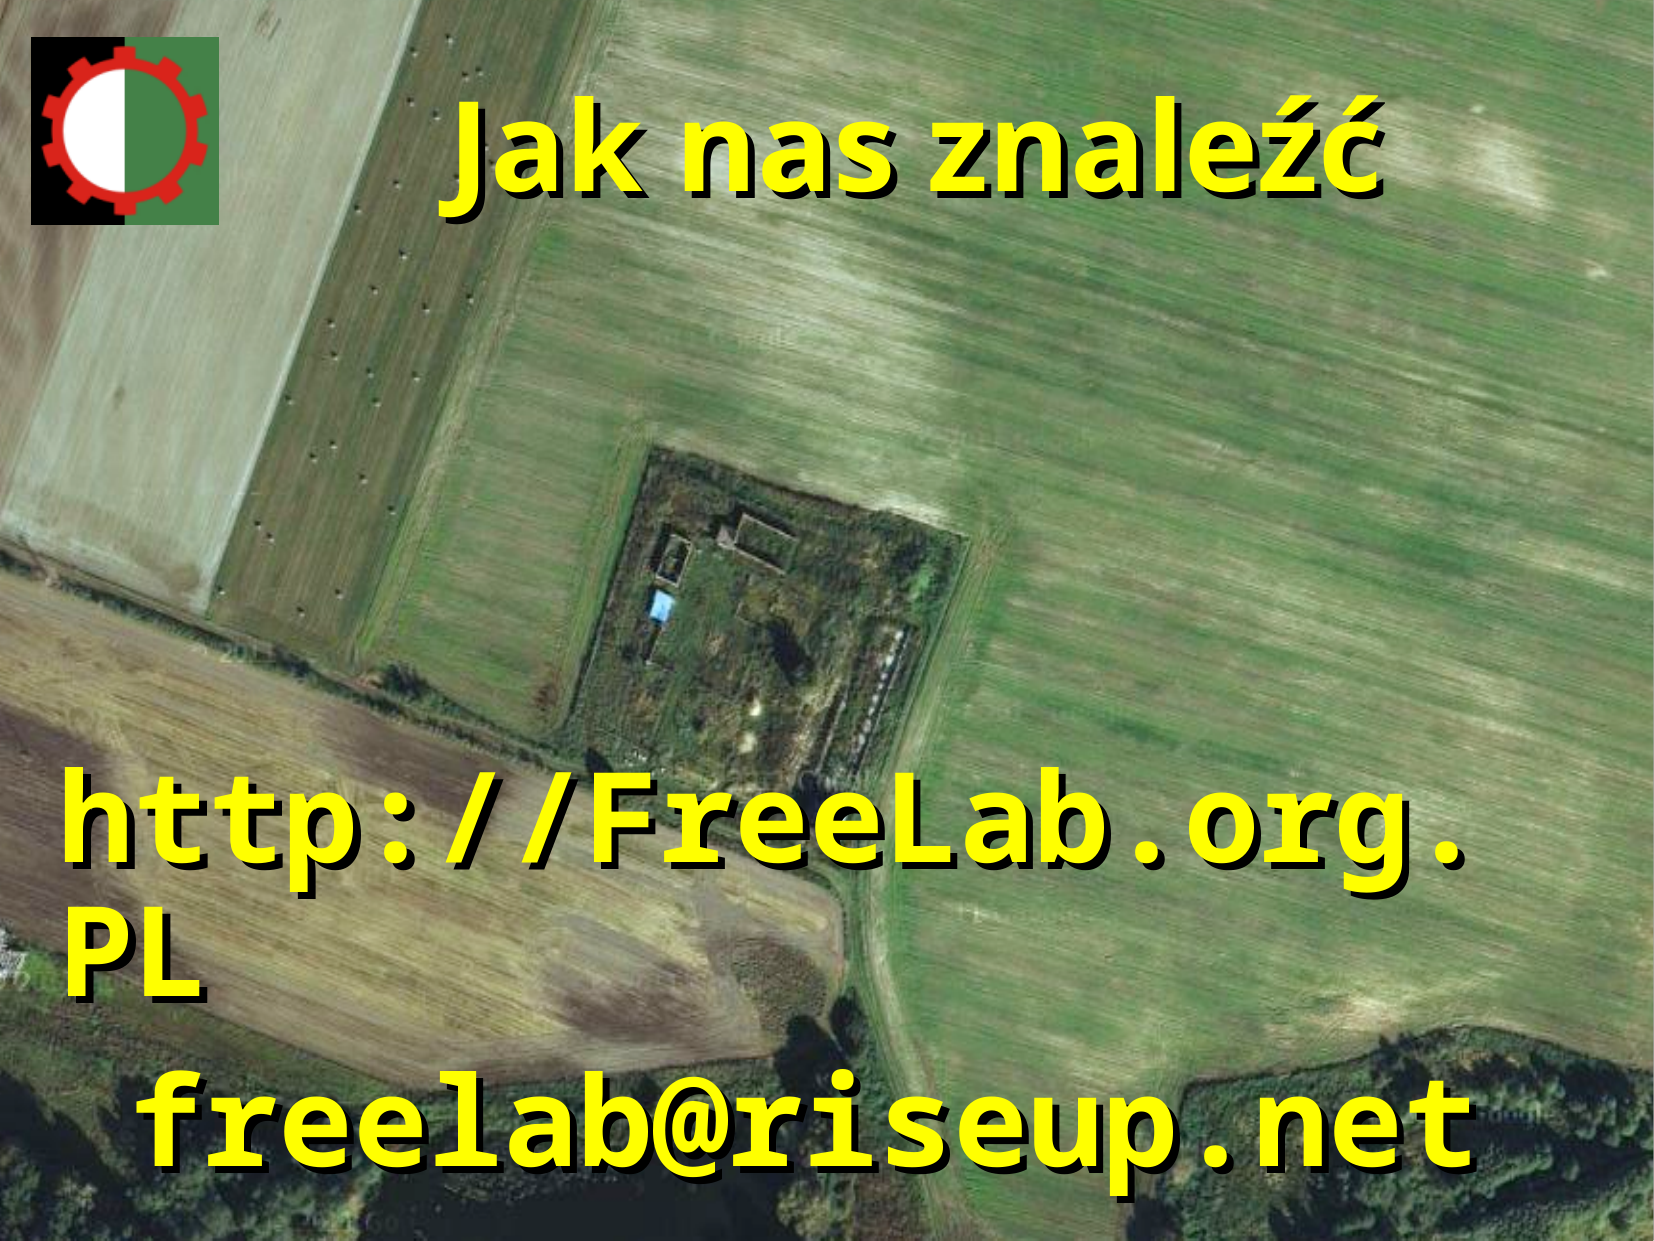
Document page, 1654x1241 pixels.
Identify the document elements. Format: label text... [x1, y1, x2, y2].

title Jak nas znaleźć [261, 49, 1571, 237]
picture [0, 0, 1654, 1241]
subtitle http://FreeLab.org.PL freelab@riseup.net [58, 774, 1548, 1165]
